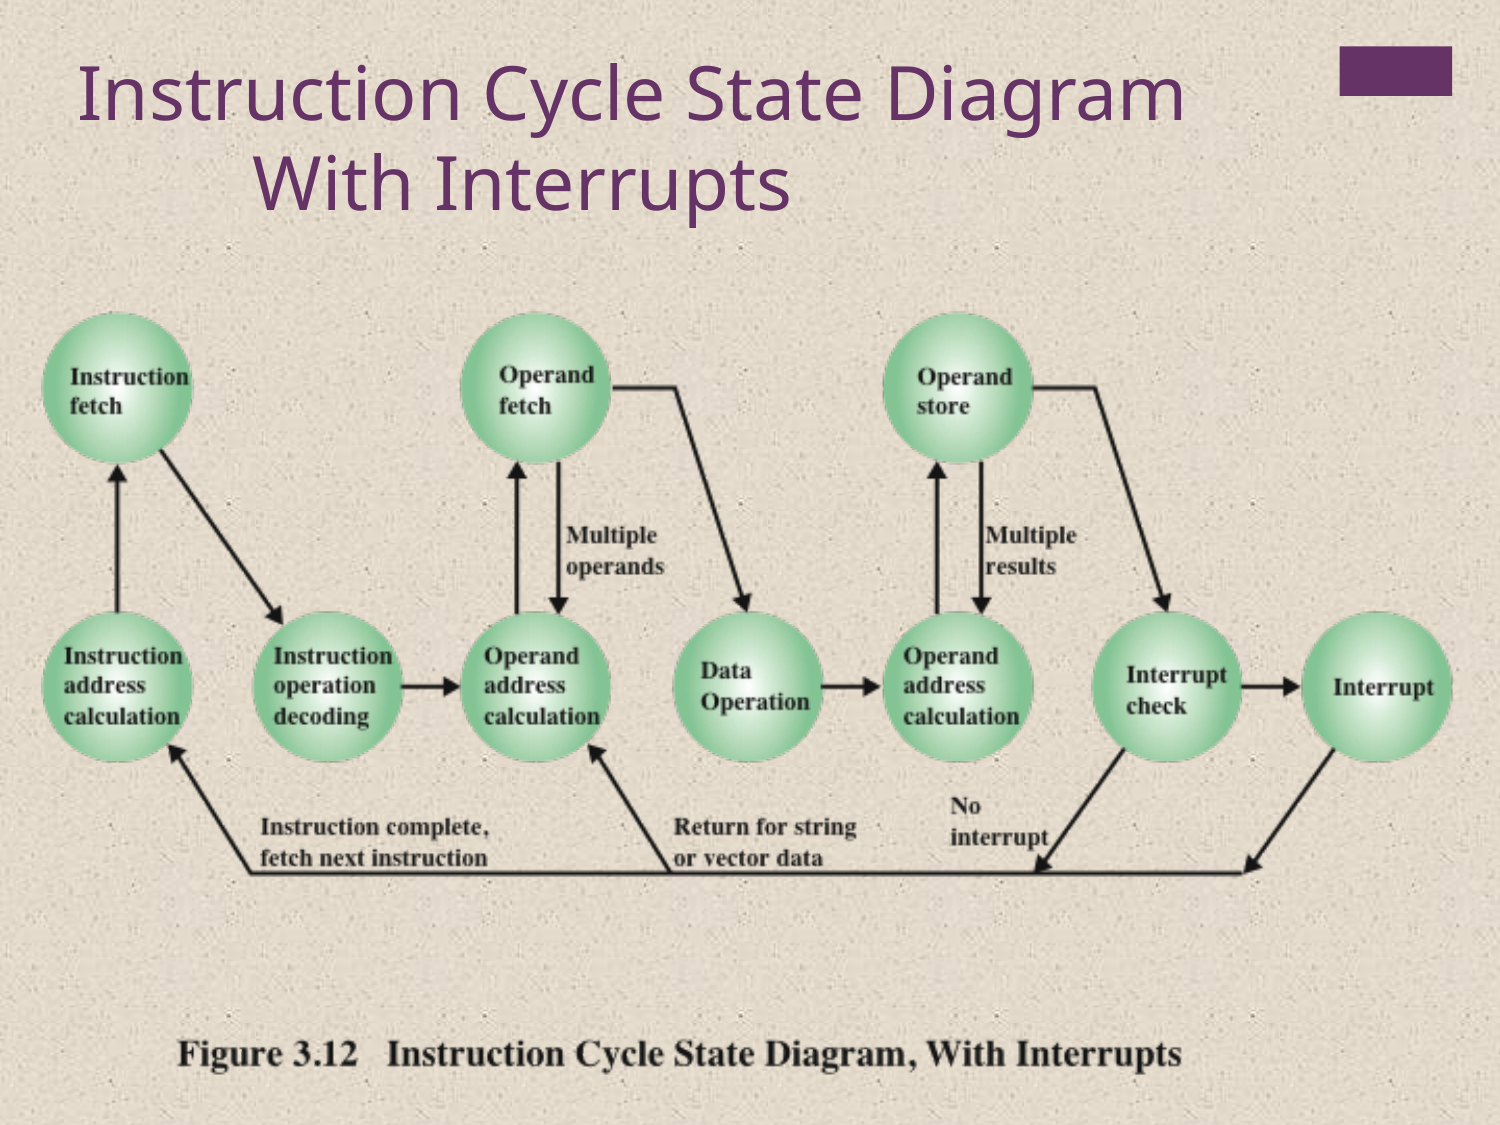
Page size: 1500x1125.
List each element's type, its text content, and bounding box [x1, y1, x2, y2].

picture [0, 0, 1500, 1125]
title Instruction Cycle State Diagram With Interrupts [62, 37, 1253, 253]
